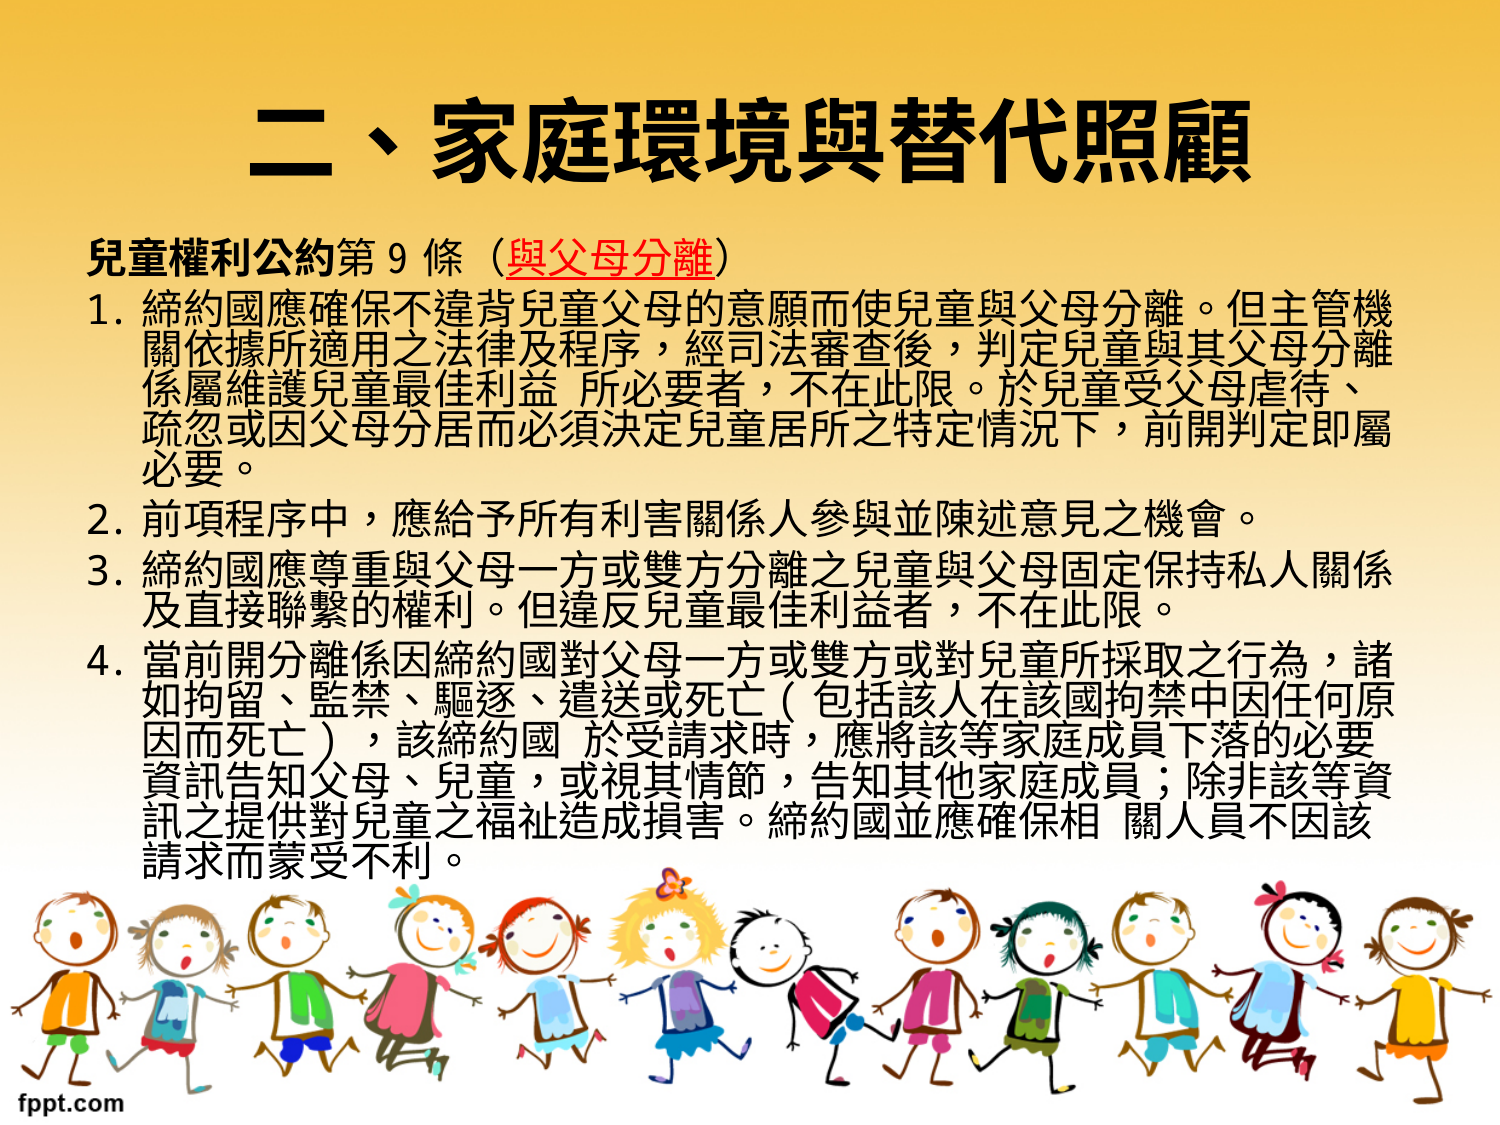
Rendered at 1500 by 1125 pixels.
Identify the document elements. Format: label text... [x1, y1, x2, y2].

list 兒童權利公約第9條（與父母分離） 締約國應確保不違背兒童父母的意願而使兒童與父母分離。但主管機關依據所適用之法律及程序，經司法審查後，判定兒童與其父母分離係屬維護兒童最佳利益 所必要者，不在此限。於兒童受父母虐待、疏忽或因父母分居而必須決定兒童居所之特定情況下，前開判定即屬必要。 前項程序中，應給予所有利害關係人參與並陳述意見之機會。 締約國應尊重與父母一方或雙方分離之兒童與父母固定保持私人關係及直接聯繫的權利。但違反兒童最佳利益者，不在此限。 當前開分離係因締約國對父母一方或雙方或對兒童所採取之行為，諸如拘留、監禁、驅逐、遣送或死亡(包括該人在該國拘禁中因任何原因而死亡)，該締約國 於受請求時，應將該等家庭成員下落的必要資訊告知父母、兒童，或視其情節，告知其他家庭成員；除非該等資訊之提供對兒童之福祉造成損害。締約國並應確保相 關人員不因該請求而蒙受不利。 [70, 234, 1421, 977]
picture [0, 0, 1500, 1125]
title 二、家庭環境與替代照顧 [75, 45, 1426, 233]
